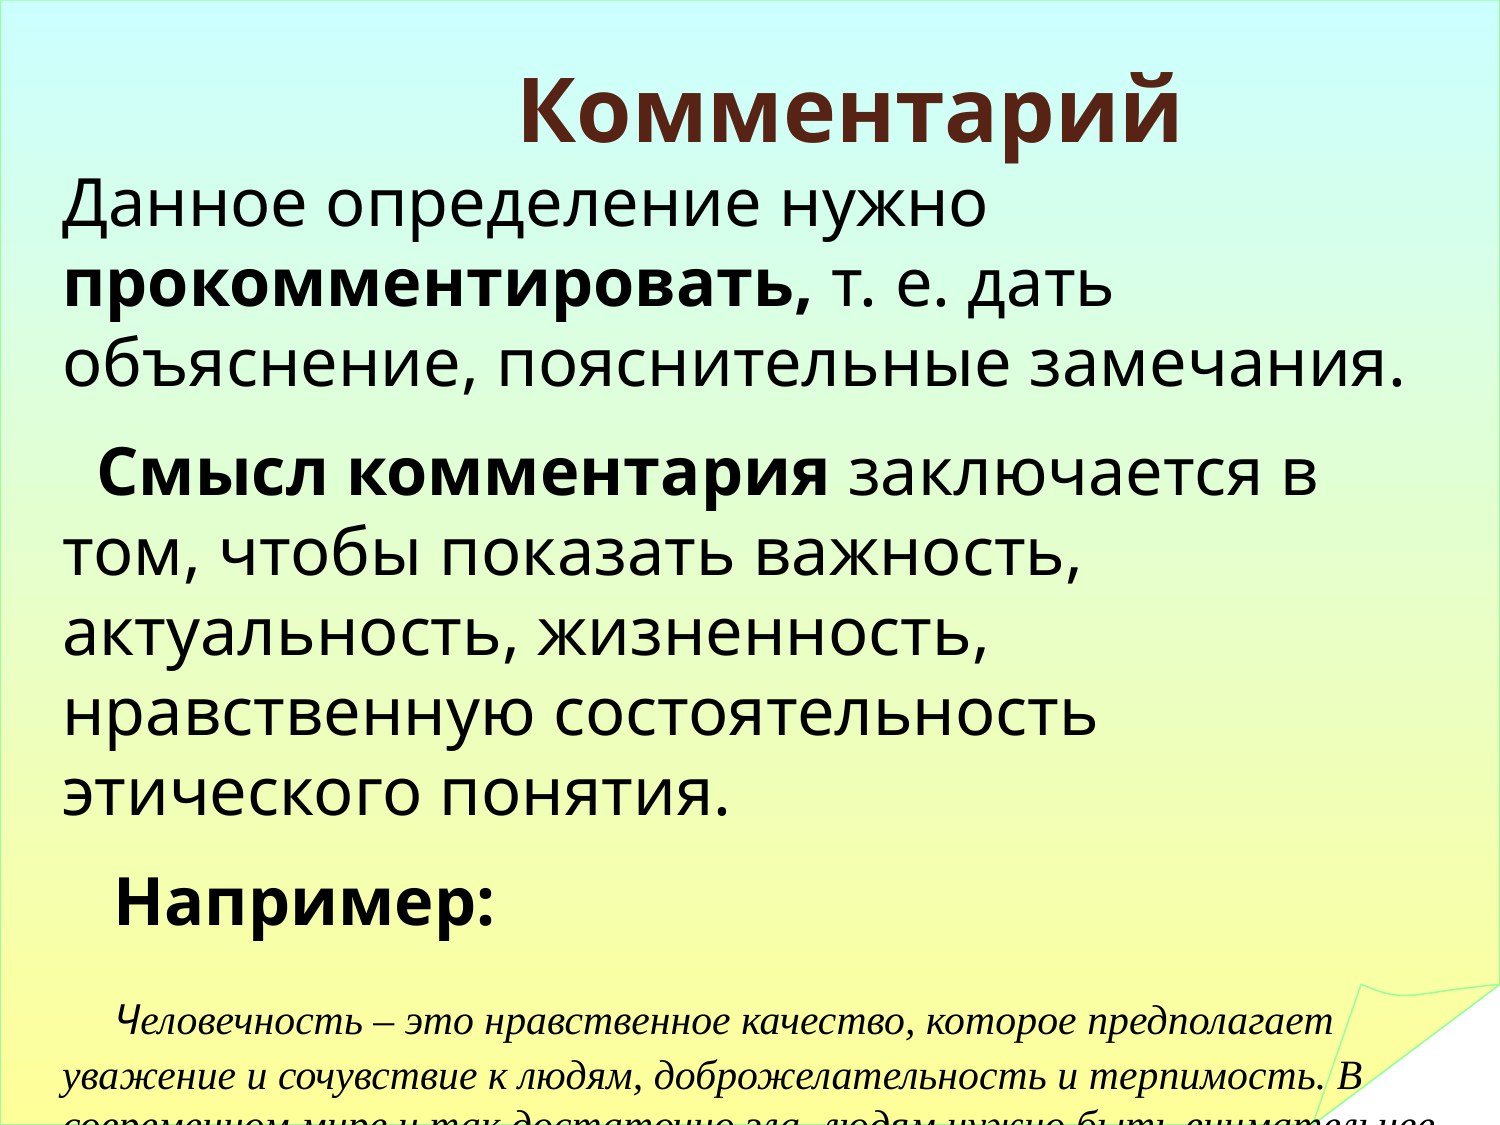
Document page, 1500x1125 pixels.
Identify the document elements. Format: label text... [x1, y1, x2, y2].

text_box [552, 1025, 560, 1033]
text_box [871, 1025, 879, 1033]
text_box [145, 1025, 161, 1032]
text_box [1193, 1025, 1204, 1033]
text_box [349, 1025, 358, 1033]
text_box [510, 1025, 520, 1033]
title Комментарий [235, 45, 1466, 152]
text_box [202, 1025, 210, 1033]
text_box [181, 1025, 192, 1033]
text_box [949, 1025, 960, 1033]
text_box [1042, 1025, 1053, 1033]
text_box [618, 1025, 626, 1033]
text_box [1113, 1025, 1123, 1033]
text_box [889, 1025, 900, 1033]
text_box [458, 1025, 469, 1033]
text_box [696, 1025, 707, 1033]
text_box [1151, 1025, 1162, 1033]
text_box [279, 1025, 290, 1033]
text_box [0, 0, 1500, 1125]
list Данное определение нужно прокомментировать, т. е. дать объяснение, пояснительные замечания. Смысл комментария заключается в том, чтобы показать важность, актуальность, жизненность, нравственную состоятельность этического понятия. Например: Человечность – это нравственное качество, которое предполагает уважение и сочувствие к людям, доброжелательность и терпимость. В современном мире и так достаточно зла, людям нужно быть внимательнее и добрее по отношению друг к другу. [47, 152, 1466, 1025]
text_box [1000, 1025, 1011, 1033]
text_box [1021, 1025, 1031, 1033]
